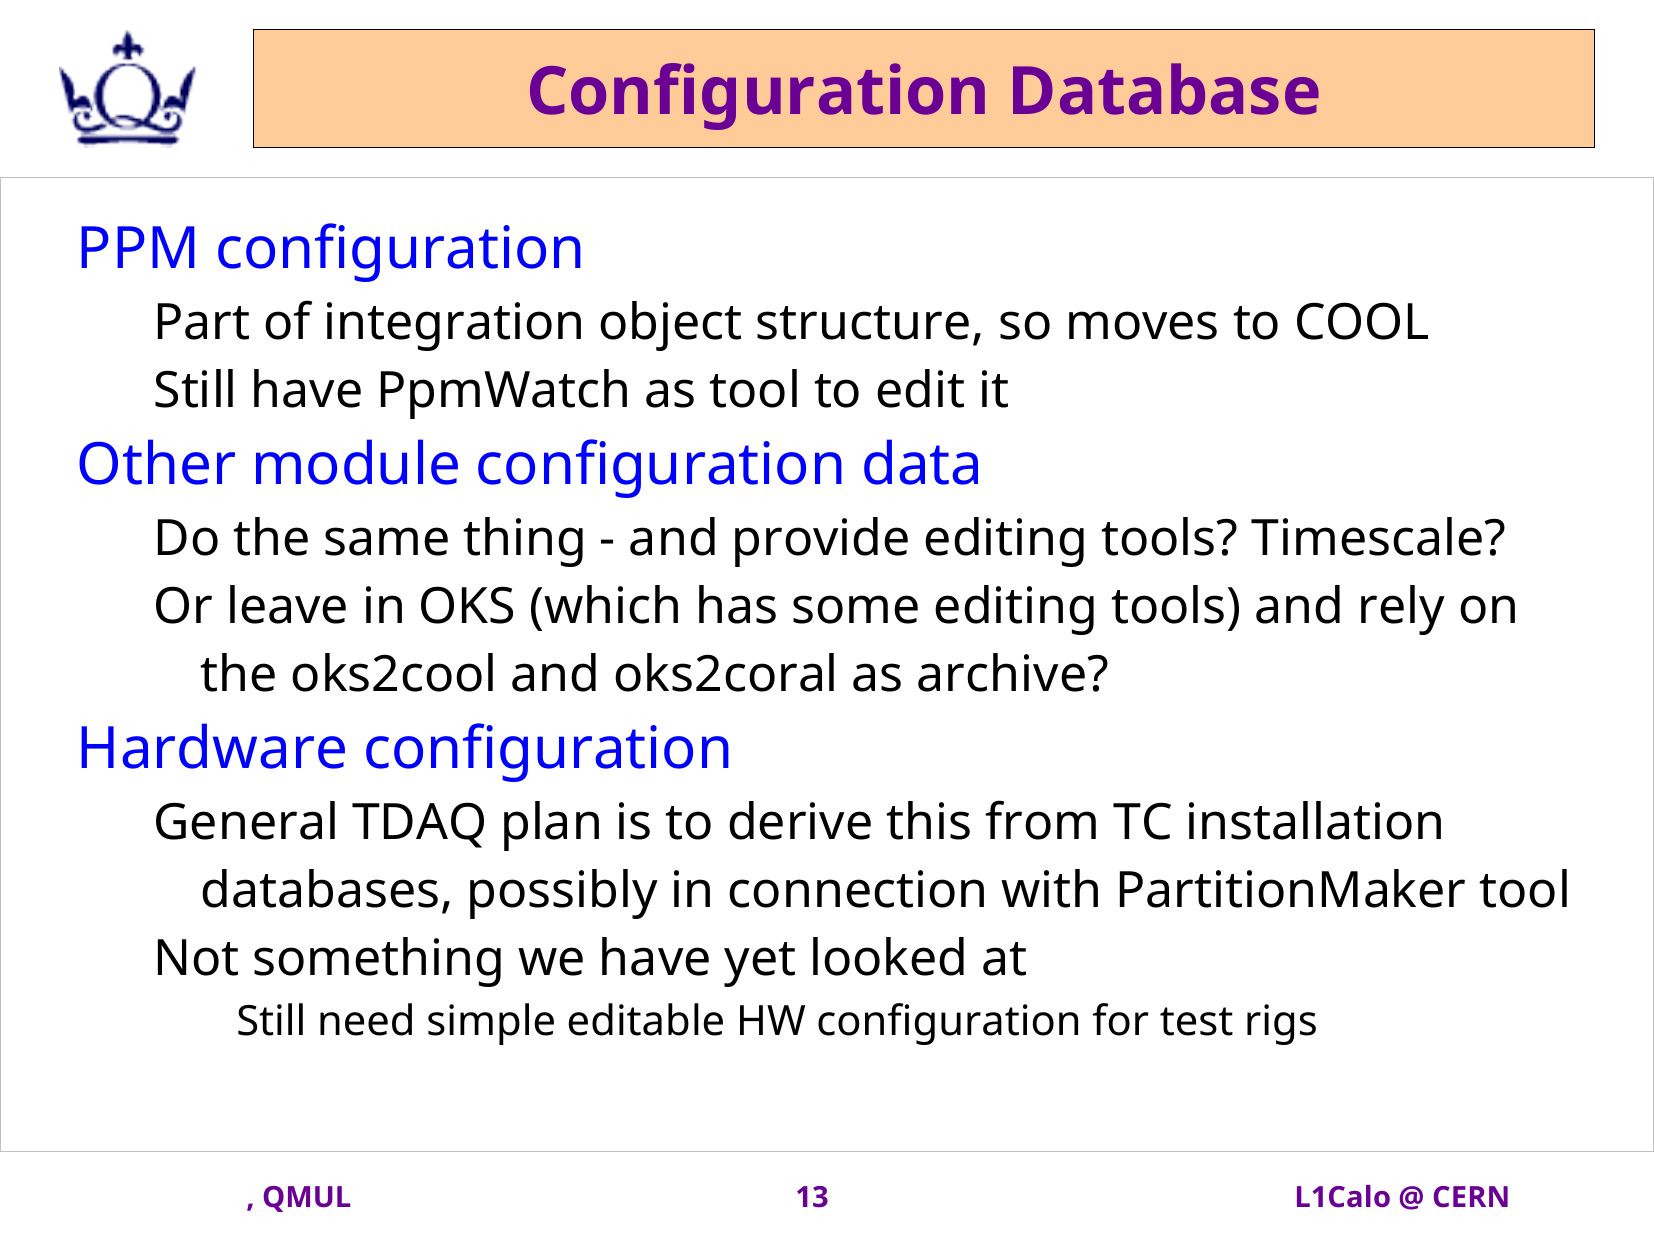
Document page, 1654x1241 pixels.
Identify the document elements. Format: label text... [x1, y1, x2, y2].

list PPM configuration Part of integration object structure, so moves to COOL Still have PpmWatch as tool to edit it Other module configuration data Do the same thing - and provide editing tools? Timescale? Or leave in OKS (which has some editing tools) and rely on the oks2cool and oks2coral as archive? Hardware configuration General TDAQ plan is to derive this from TC installation databases, possibly in connection with PartitionMaker tool Not something we have yet looked at Still need simple editable HW configuration for test rigs [59, 206, 1603, 1127]
picture [59, 29, 200, 148]
title Configuration Database [253, 29, 1595, 148]
